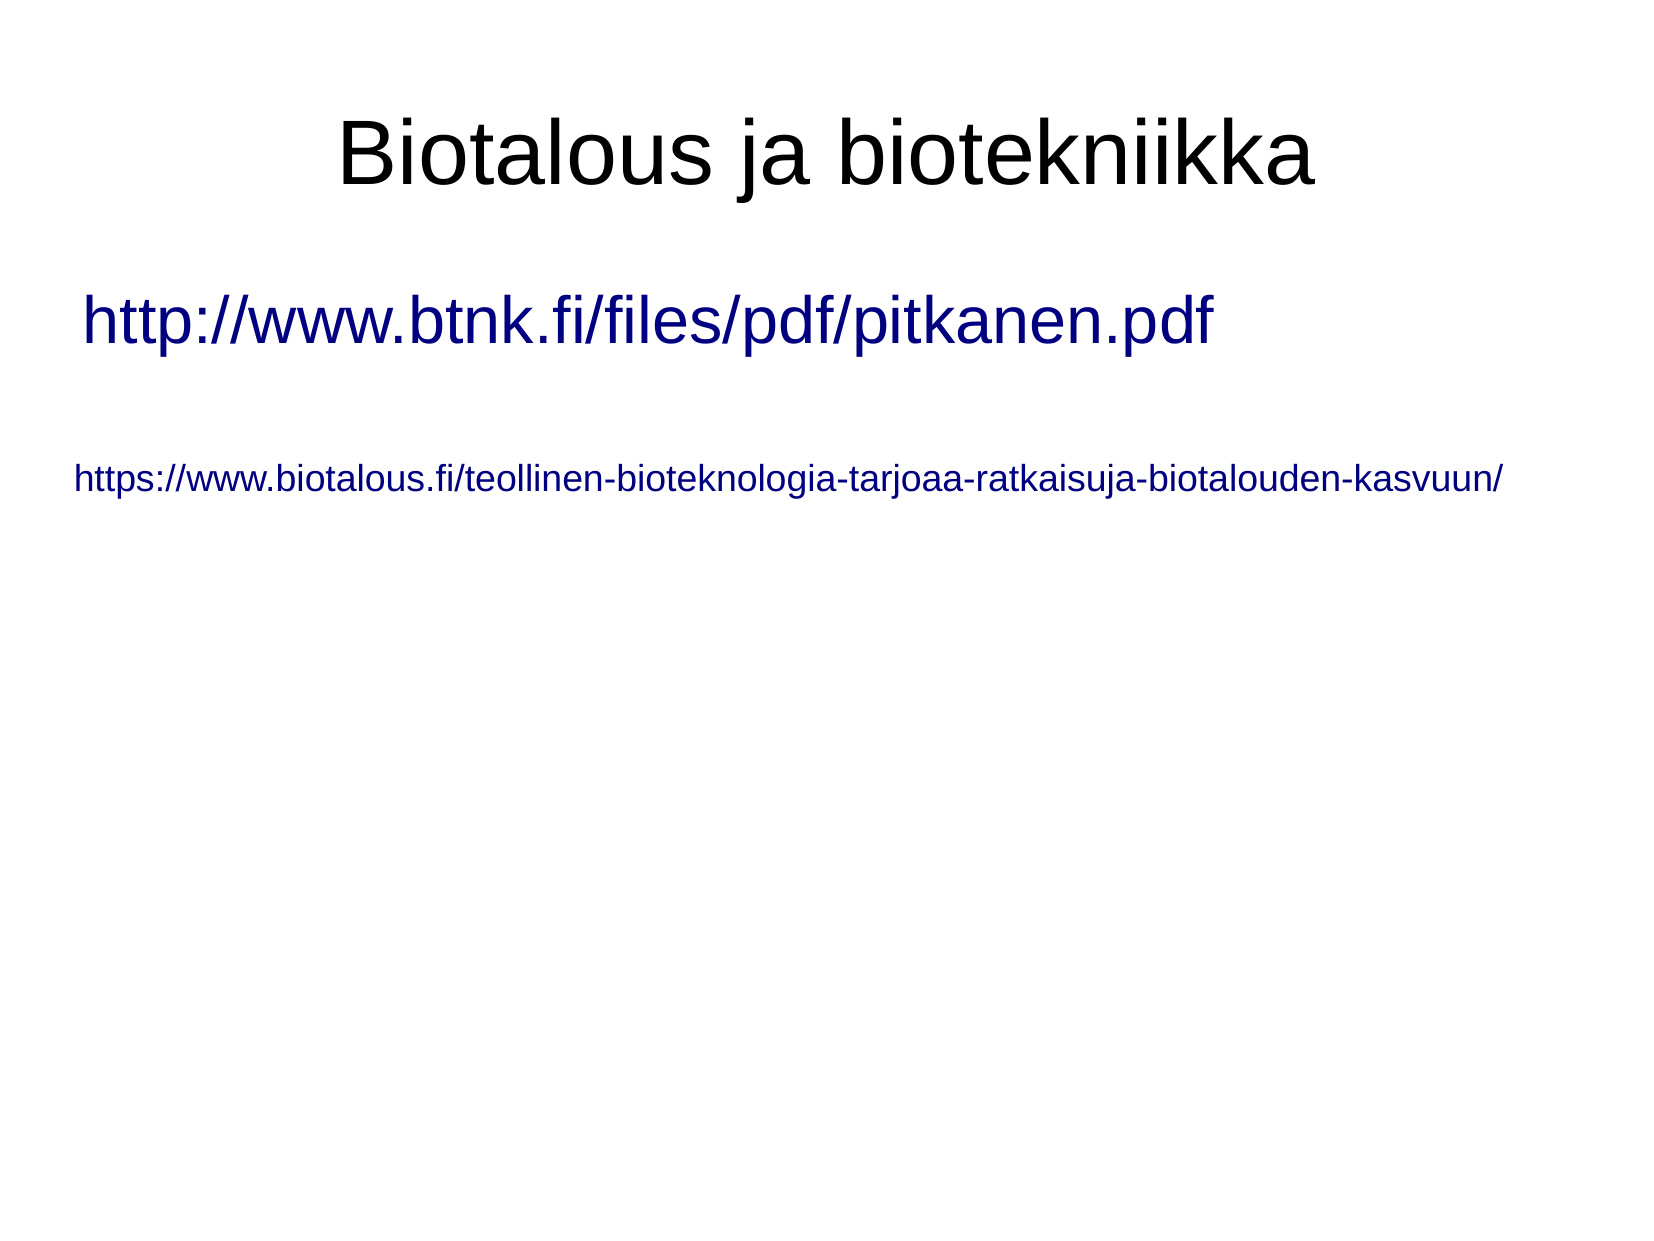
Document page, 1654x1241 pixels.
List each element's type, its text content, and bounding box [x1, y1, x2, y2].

title Biotalous ja biotekniikka [82, 49, 1571, 257]
text_box https://www.biotalous.fi/teollinen-bioteknologia-tarjoaa-ratkaisuja-biotalouden-kasvuun/ [59, 449, 1524, 674]
list http://www.btnk.fi/files/pdf/pitkanen.pdf [82, 283, 1560, 1040]
